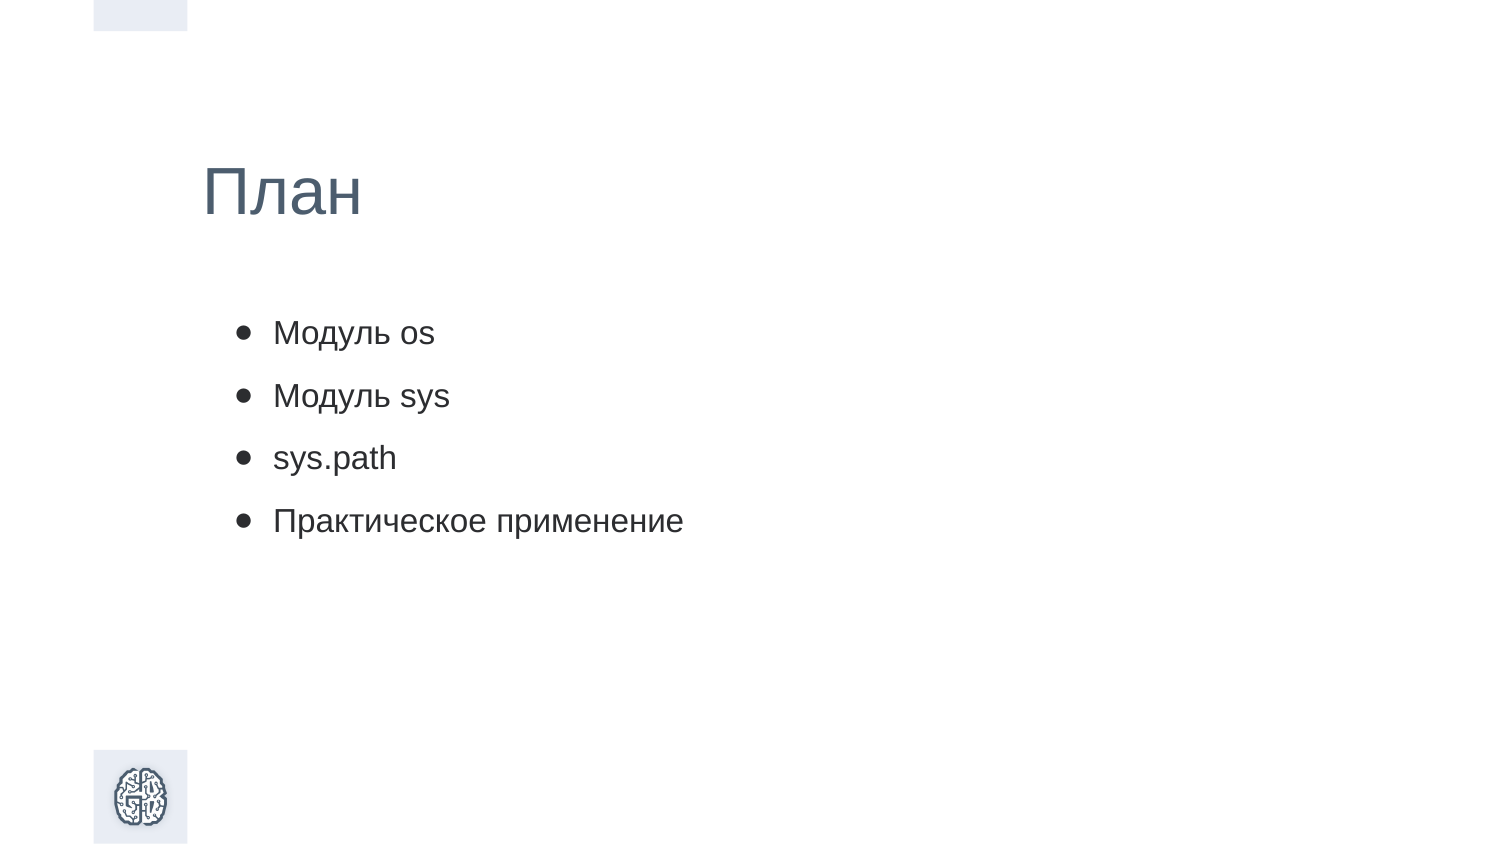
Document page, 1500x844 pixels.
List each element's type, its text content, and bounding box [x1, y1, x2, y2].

text_box Модуль sys [187, 358, 1312, 409]
text_box Практическое применение [187, 472, 1312, 546]
text_box sys.path [187, 409, 1312, 472]
text_box Модуль os [187, 284, 1312, 358]
picture [106, 760, 175, 834]
text_box План [187, 93, 1312, 282]
